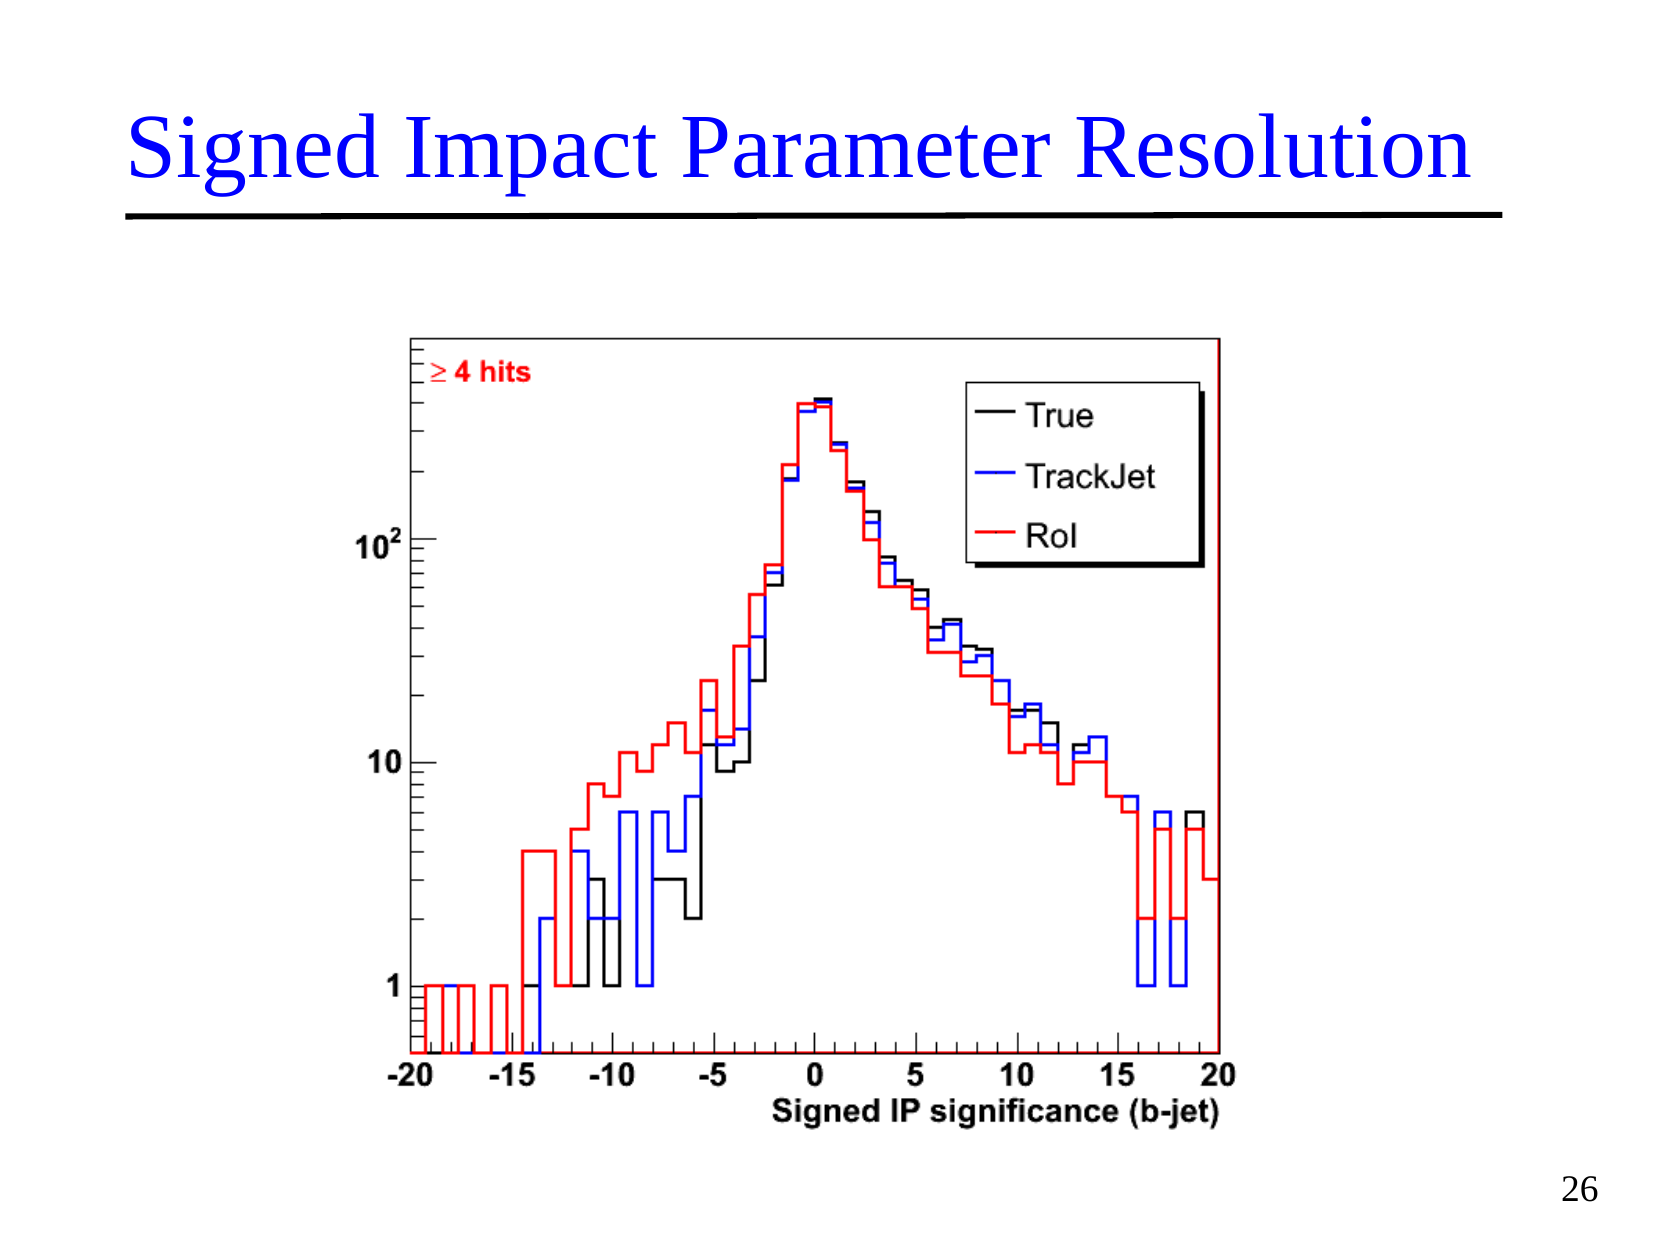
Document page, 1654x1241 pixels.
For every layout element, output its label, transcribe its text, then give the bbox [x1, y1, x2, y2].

text_box Signed Impact Parameter Resolution [125, 95, 1592, 211]
picture [310, 249, 1321, 1144]
